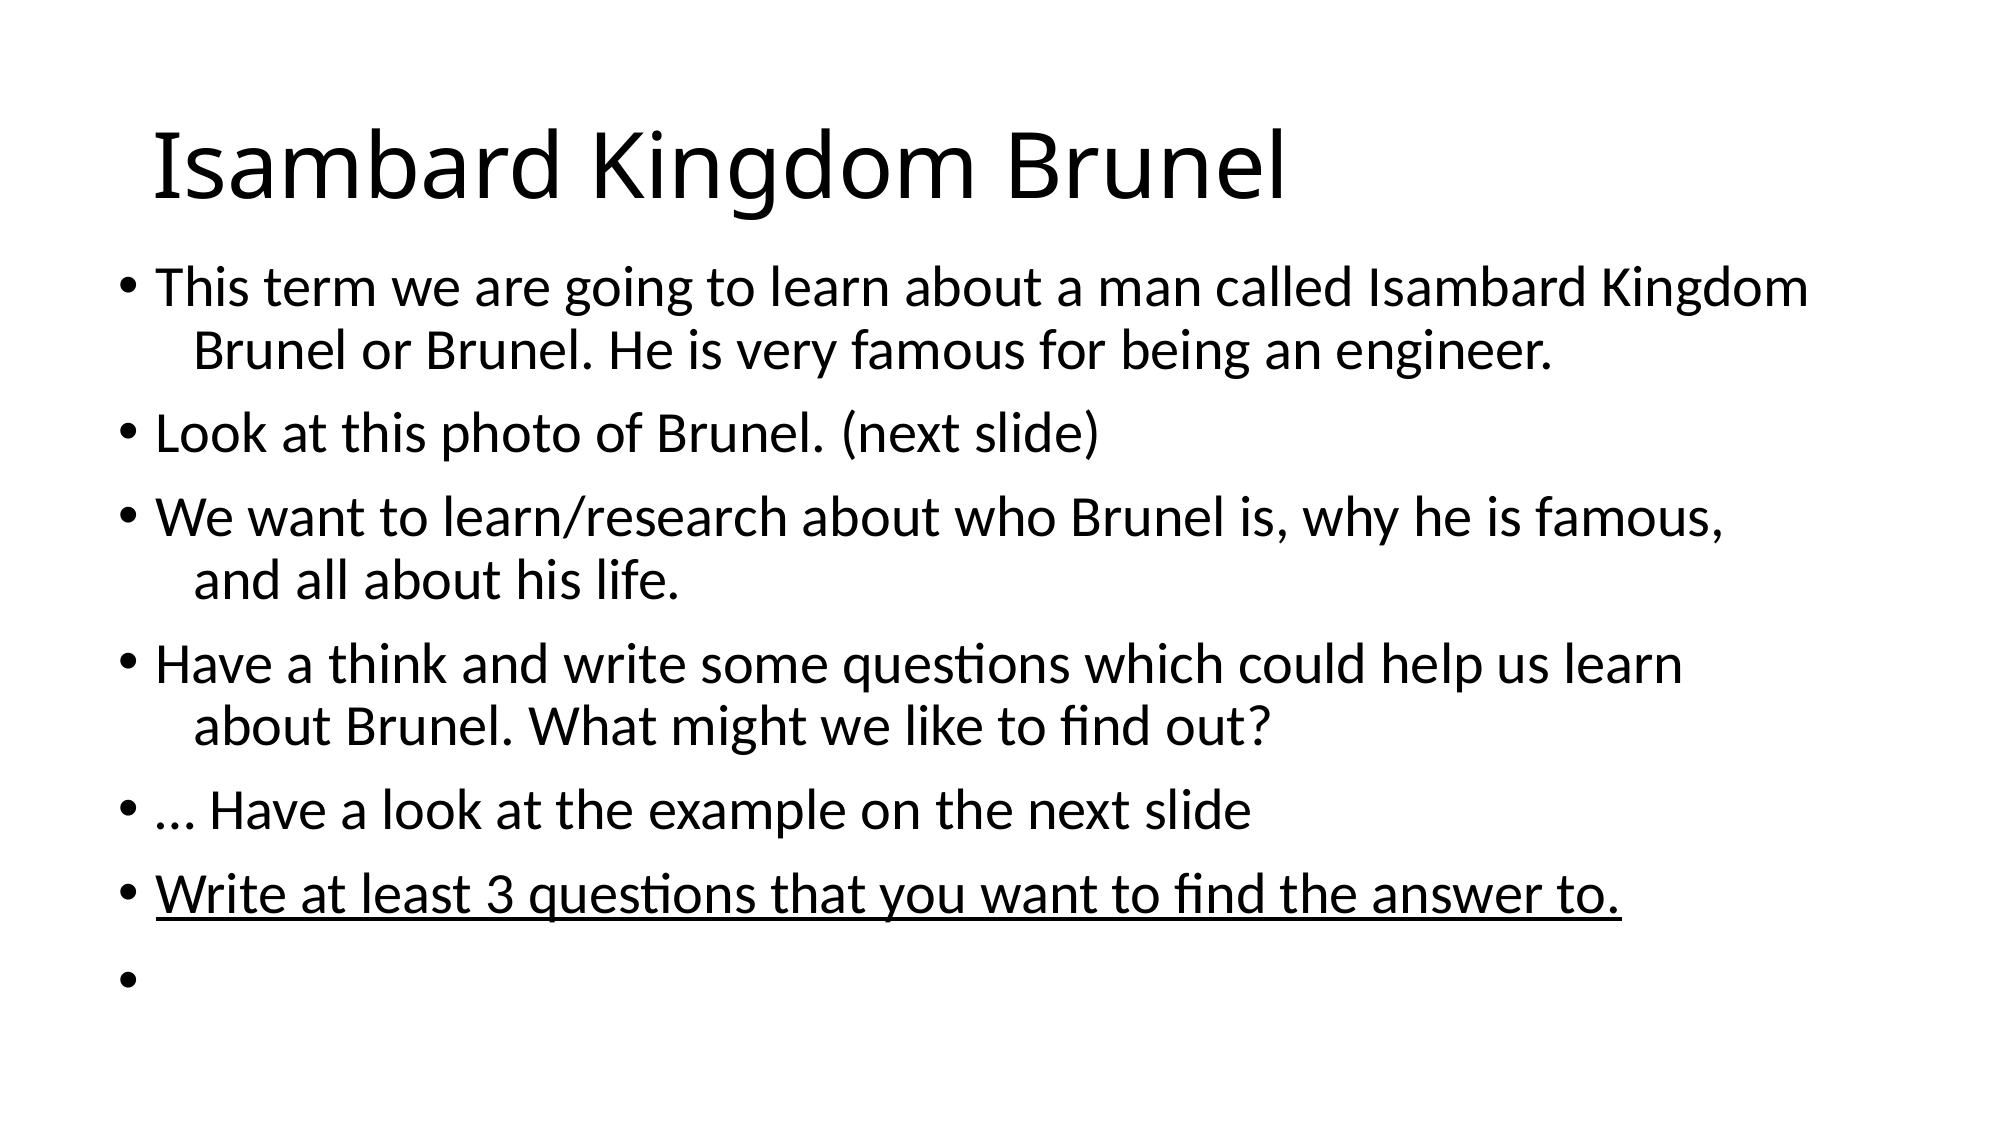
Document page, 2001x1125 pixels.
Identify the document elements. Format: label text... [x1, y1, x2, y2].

title Isambard Kingdom Brunel [137, 59, 1863, 278]
list This term we are going to learn about a man called Isambard Kingdom Brunel or Brunel. He is very famous for being an engineer. Look at this photo of Brunel. (next slide) We want to learn/research about who Brunel is, why he is famous, and all about his life. Have a think and write some questions which could help us learn about Brunel. What might we like to find out? … Have a look at the example on the next slide Write at least 3 questions that you want to find the answer to. [103, 248, 1829, 1010]
